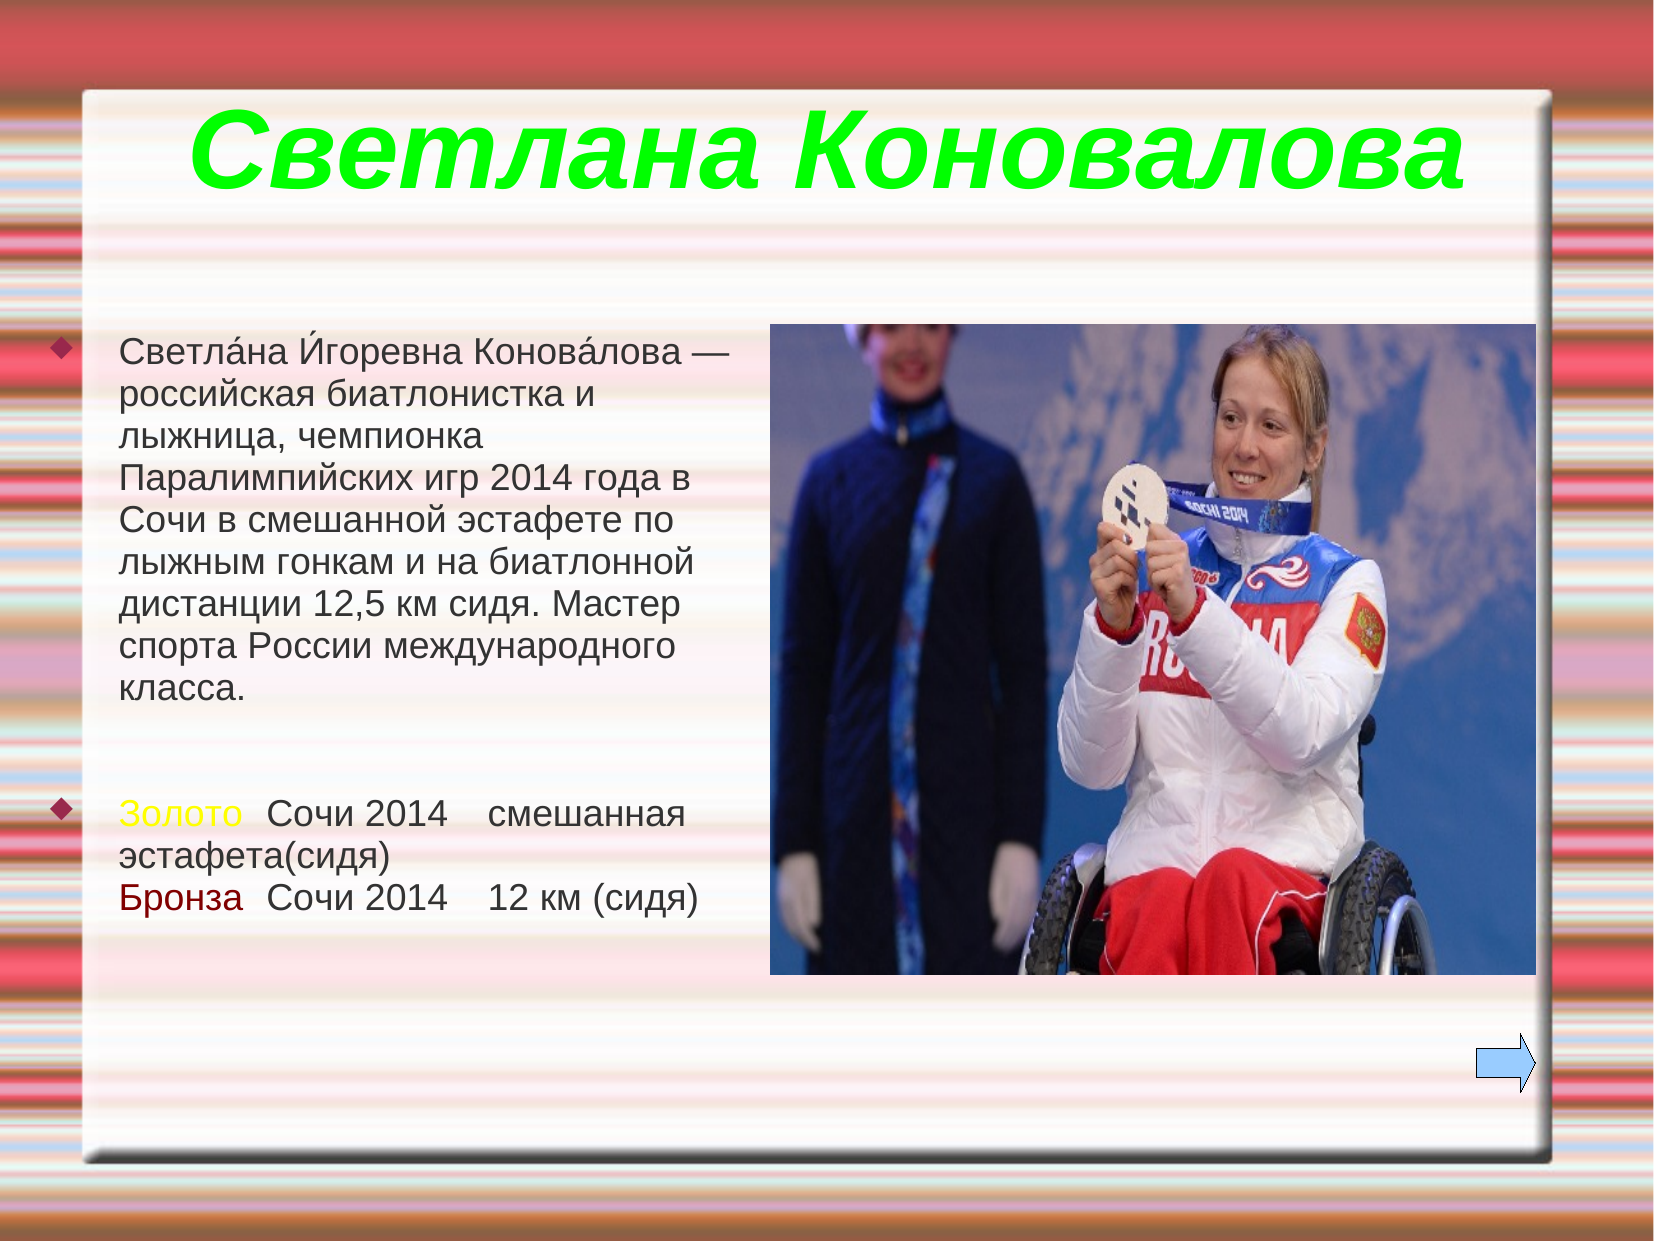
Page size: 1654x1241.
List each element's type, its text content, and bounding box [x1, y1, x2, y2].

text_box [1476, 1033, 1536, 1093]
list Светла́на И́горевна Конова́лова — российская биатлонистка и лыжница, чемпионка Паралимпийских игр 2014 года в Сочи в смешанной эстафете по лыжным гонкам и на биатлонной дистанции 12,5 км сидя. Мастер спорта России международного класса. Золото Сочи 2014 смешанная эстафета(сидя) Бронза Сочи 2014 12 км (сидя) [35, 330, 739, 1126]
title Светлана Коновалова [121, 53, 1534, 247]
picture [0, 0, 1654, 1241]
